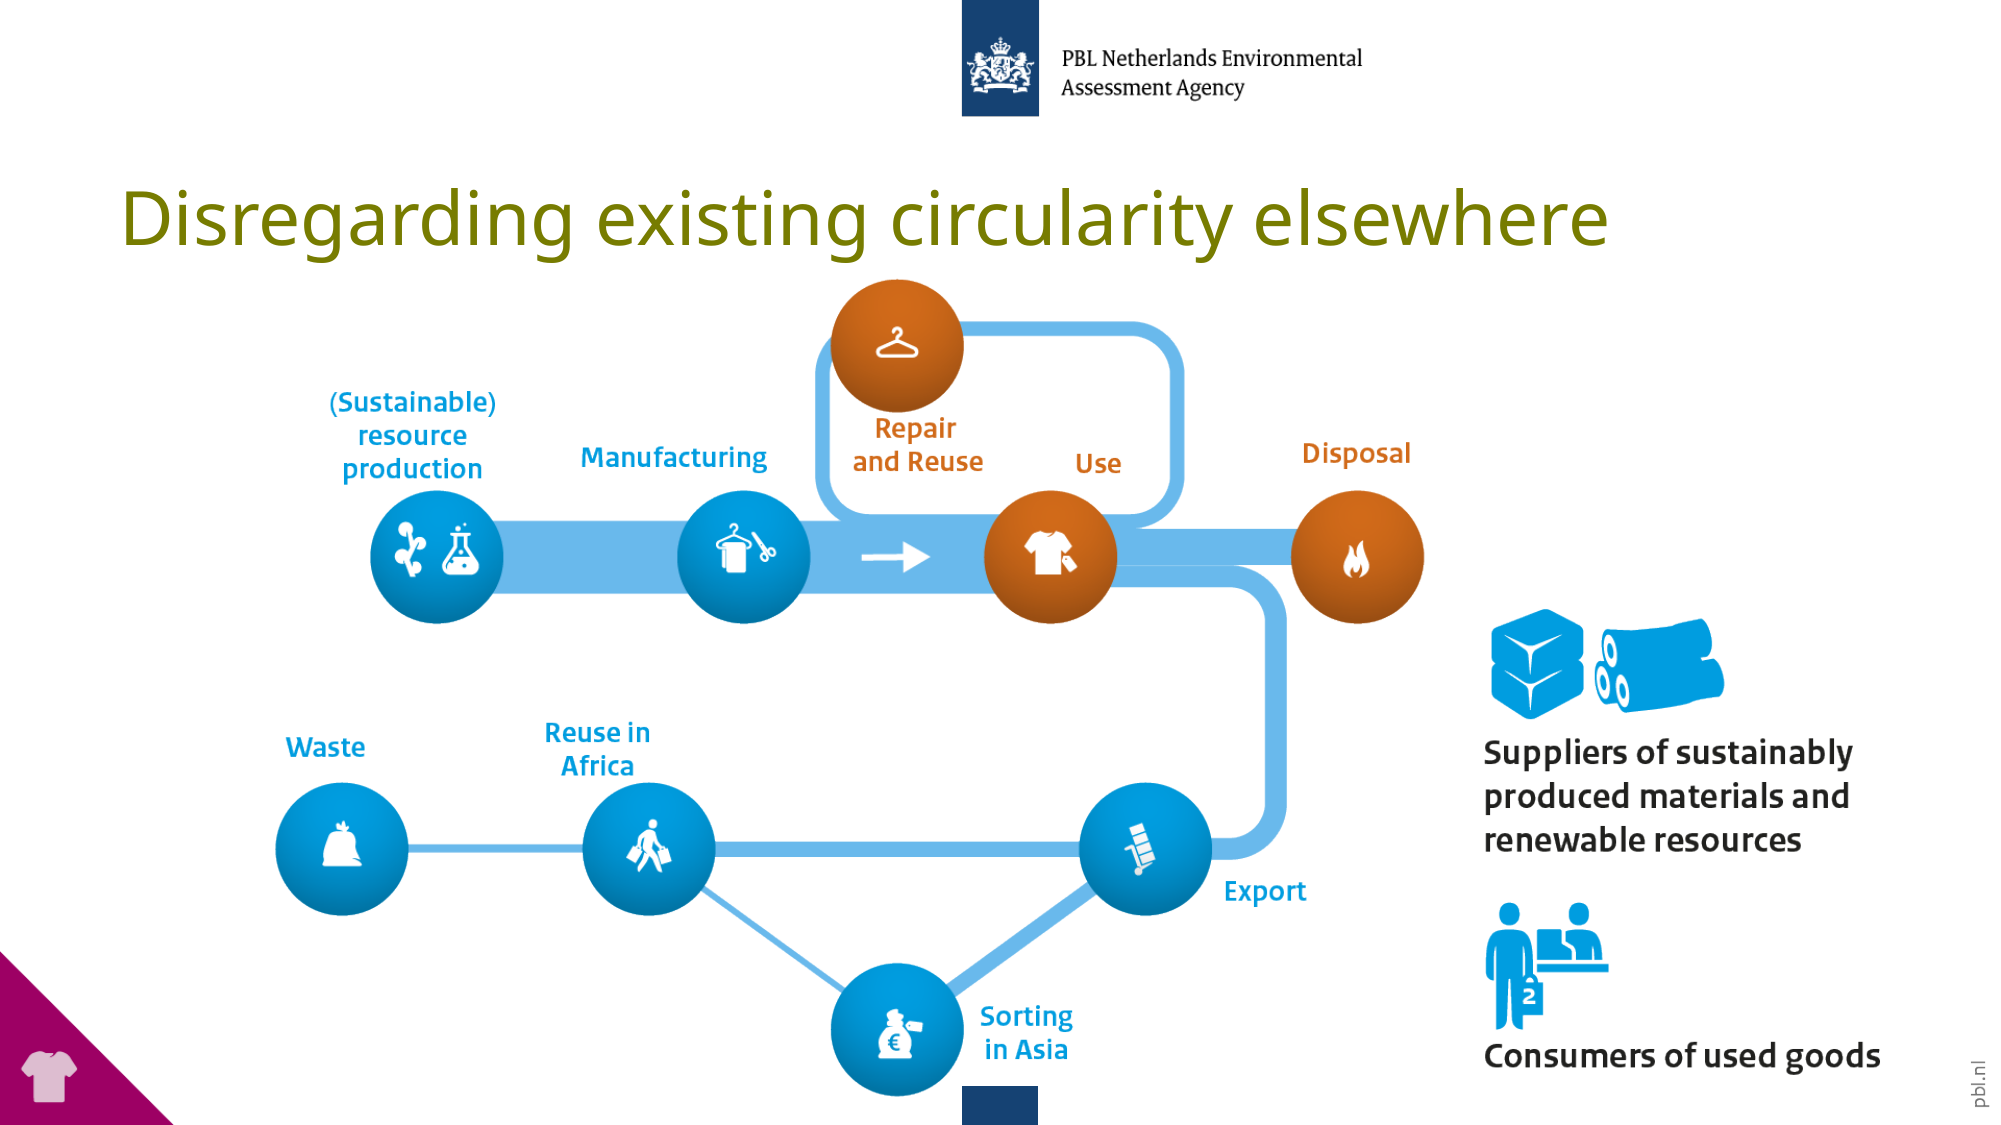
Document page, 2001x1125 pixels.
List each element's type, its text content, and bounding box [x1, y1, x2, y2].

picture [0, 0, 2000, 1125]
title Disregarding existing circularity elsewhere [104, 172, 1897, 329]
